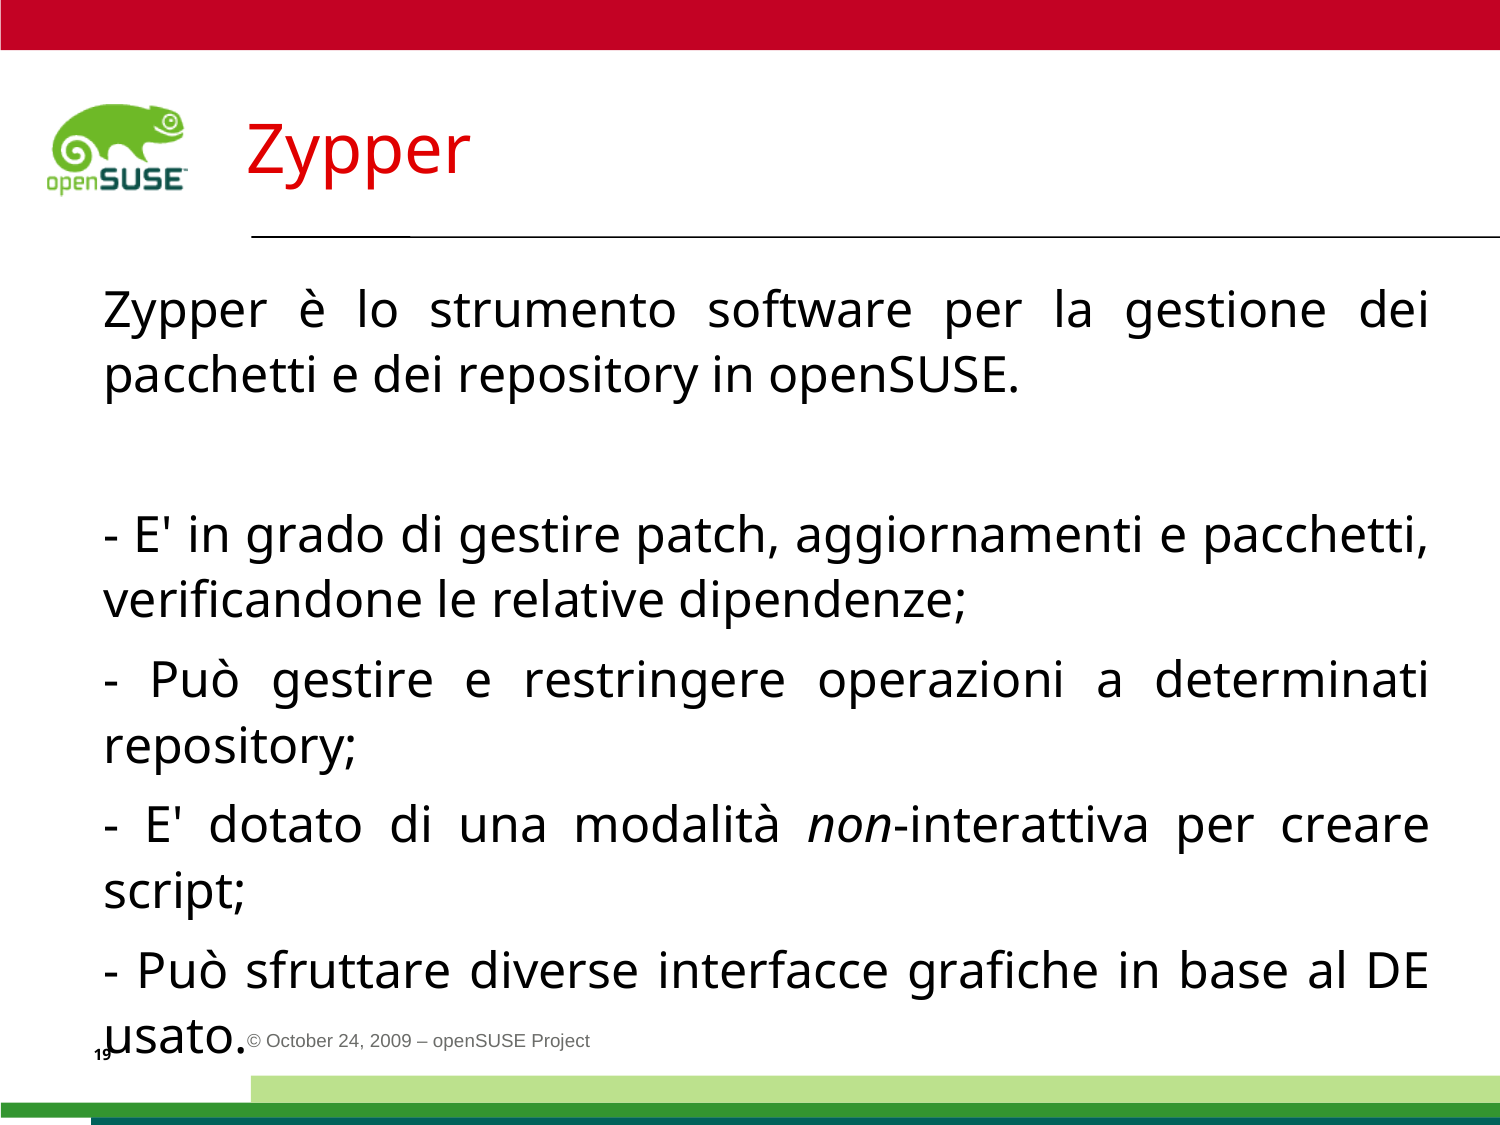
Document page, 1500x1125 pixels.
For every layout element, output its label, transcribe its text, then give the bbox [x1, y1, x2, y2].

list Zypper è lo strumento software per la gestione dei pacchetti e dei repository in openSUSE. - E' in grado di gestire patch, aggiornamenti e pacchetti, verificandone le relative dipendenze; - Può gestire e restringere operazioni a determinati repository; - E' dotato di una modalità non-interattiva per creare script; - Può sfruttare diverse interfacce grafiche in base al DE usato. [88, 267, 1463, 995]
title Zypper [246, 60, 1409, 239]
picture [47, 104, 188, 197]
